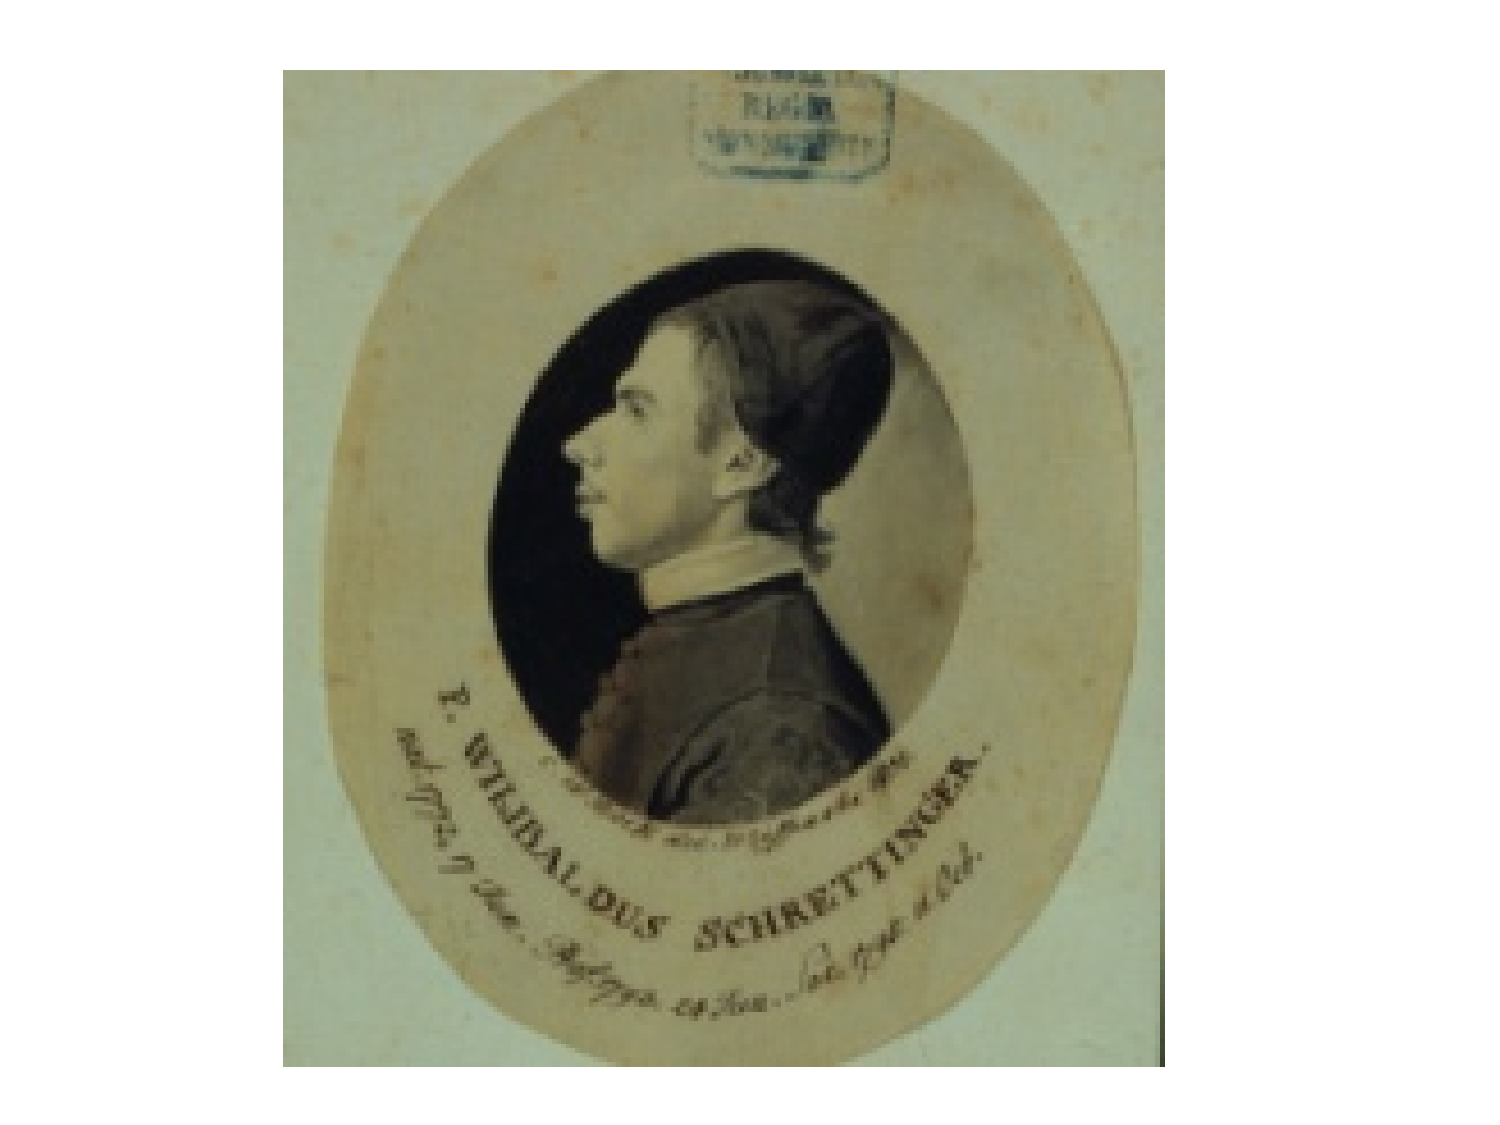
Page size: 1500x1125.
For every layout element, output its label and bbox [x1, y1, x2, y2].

picture [283, 70, 1165, 1067]
